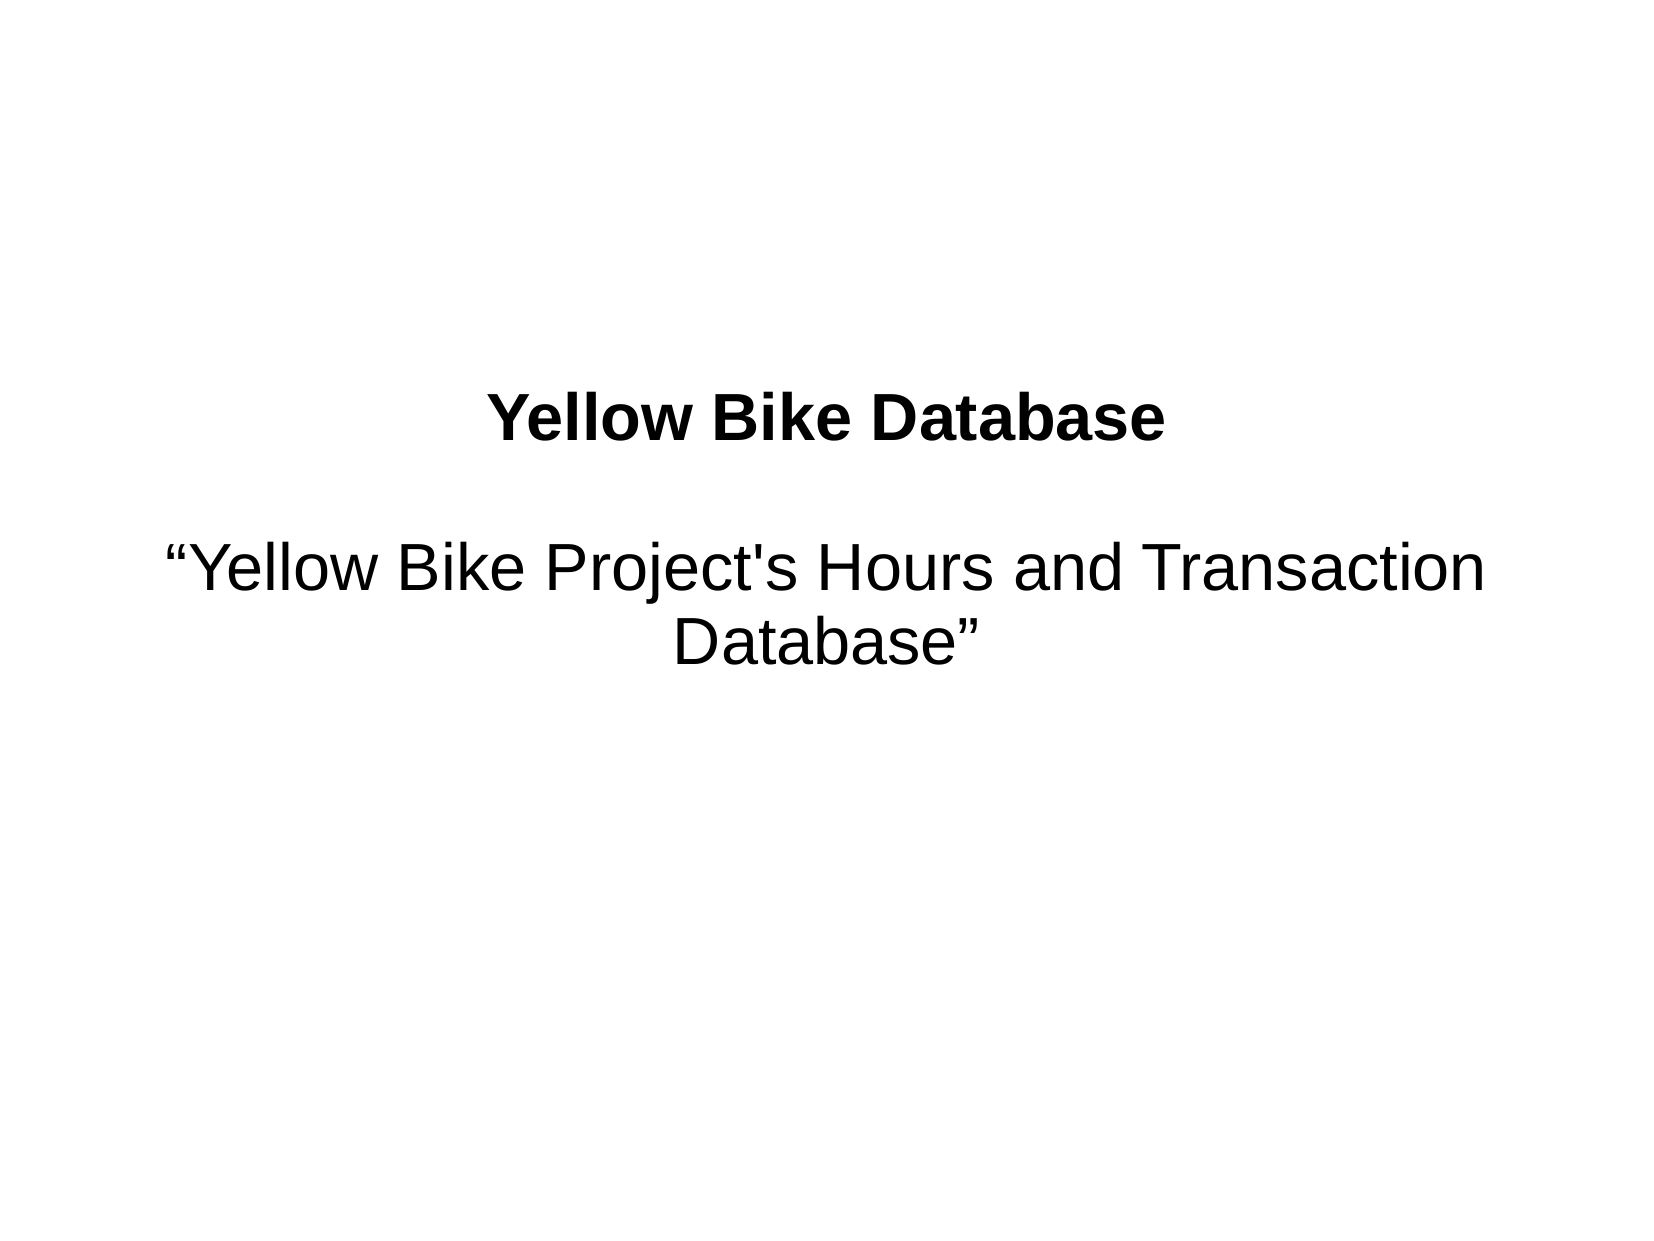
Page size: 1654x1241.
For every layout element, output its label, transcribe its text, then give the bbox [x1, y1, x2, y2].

subtitle Yellow Bike Database “Yellow Bike Project's Hours and Transaction Database” [82, 49, 1571, 1010]
